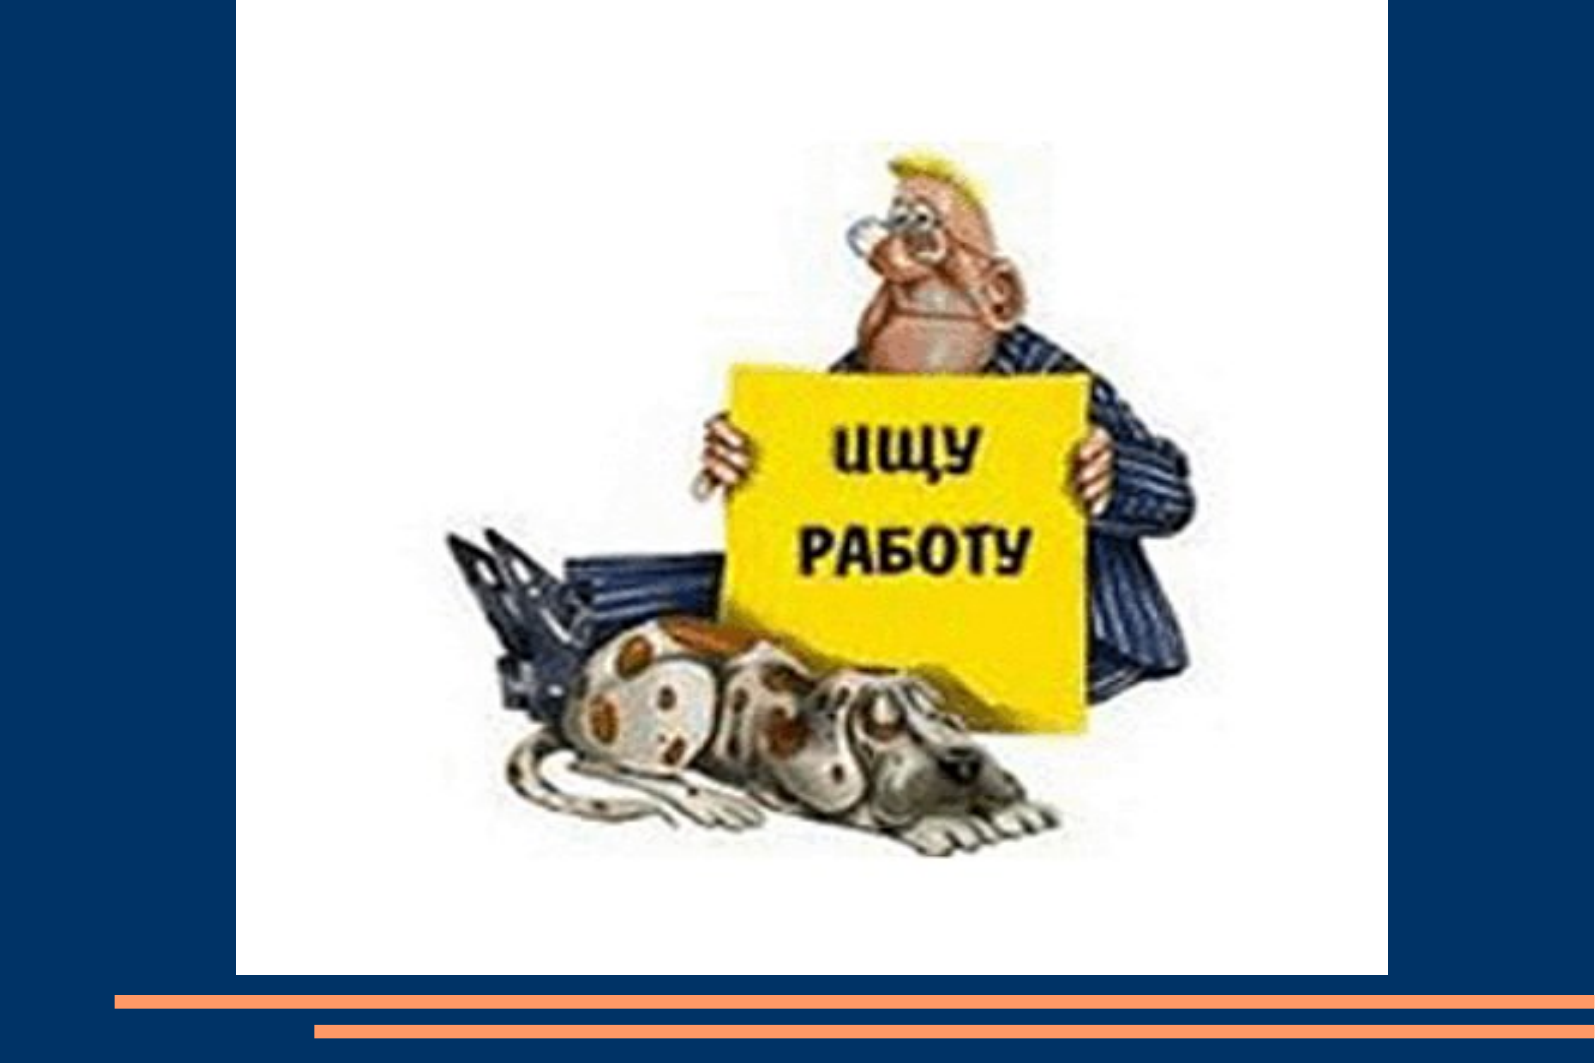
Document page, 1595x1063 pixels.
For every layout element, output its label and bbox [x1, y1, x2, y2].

picture [236, 0, 1388, 975]
